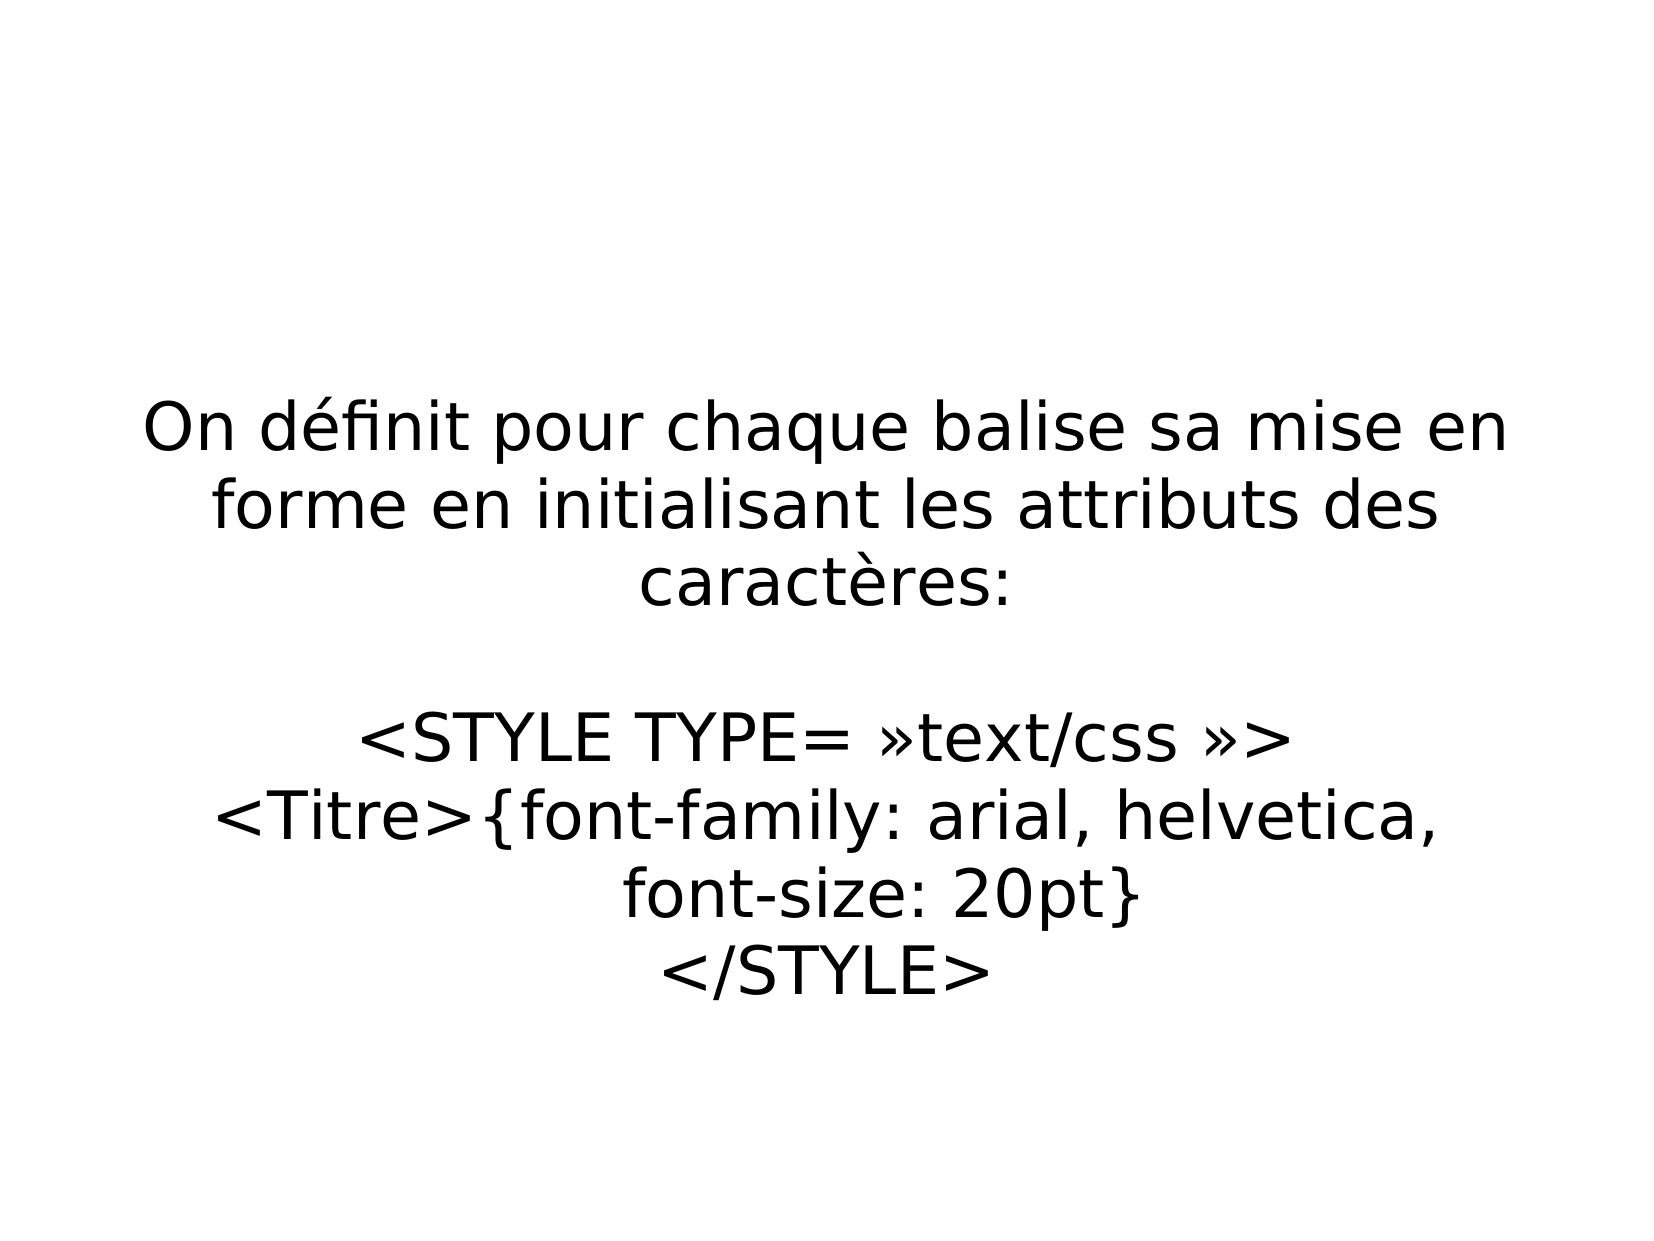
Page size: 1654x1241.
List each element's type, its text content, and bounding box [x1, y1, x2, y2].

subtitle On définit pour chaque balise sa mise en forme en initialisant les attributs des caractères: <STYLE TYPE= »text/css »> <Titre>{font-family: arial, helvetica, font-size: 20pt} </STYLE> [82, 290, 1571, 1109]
